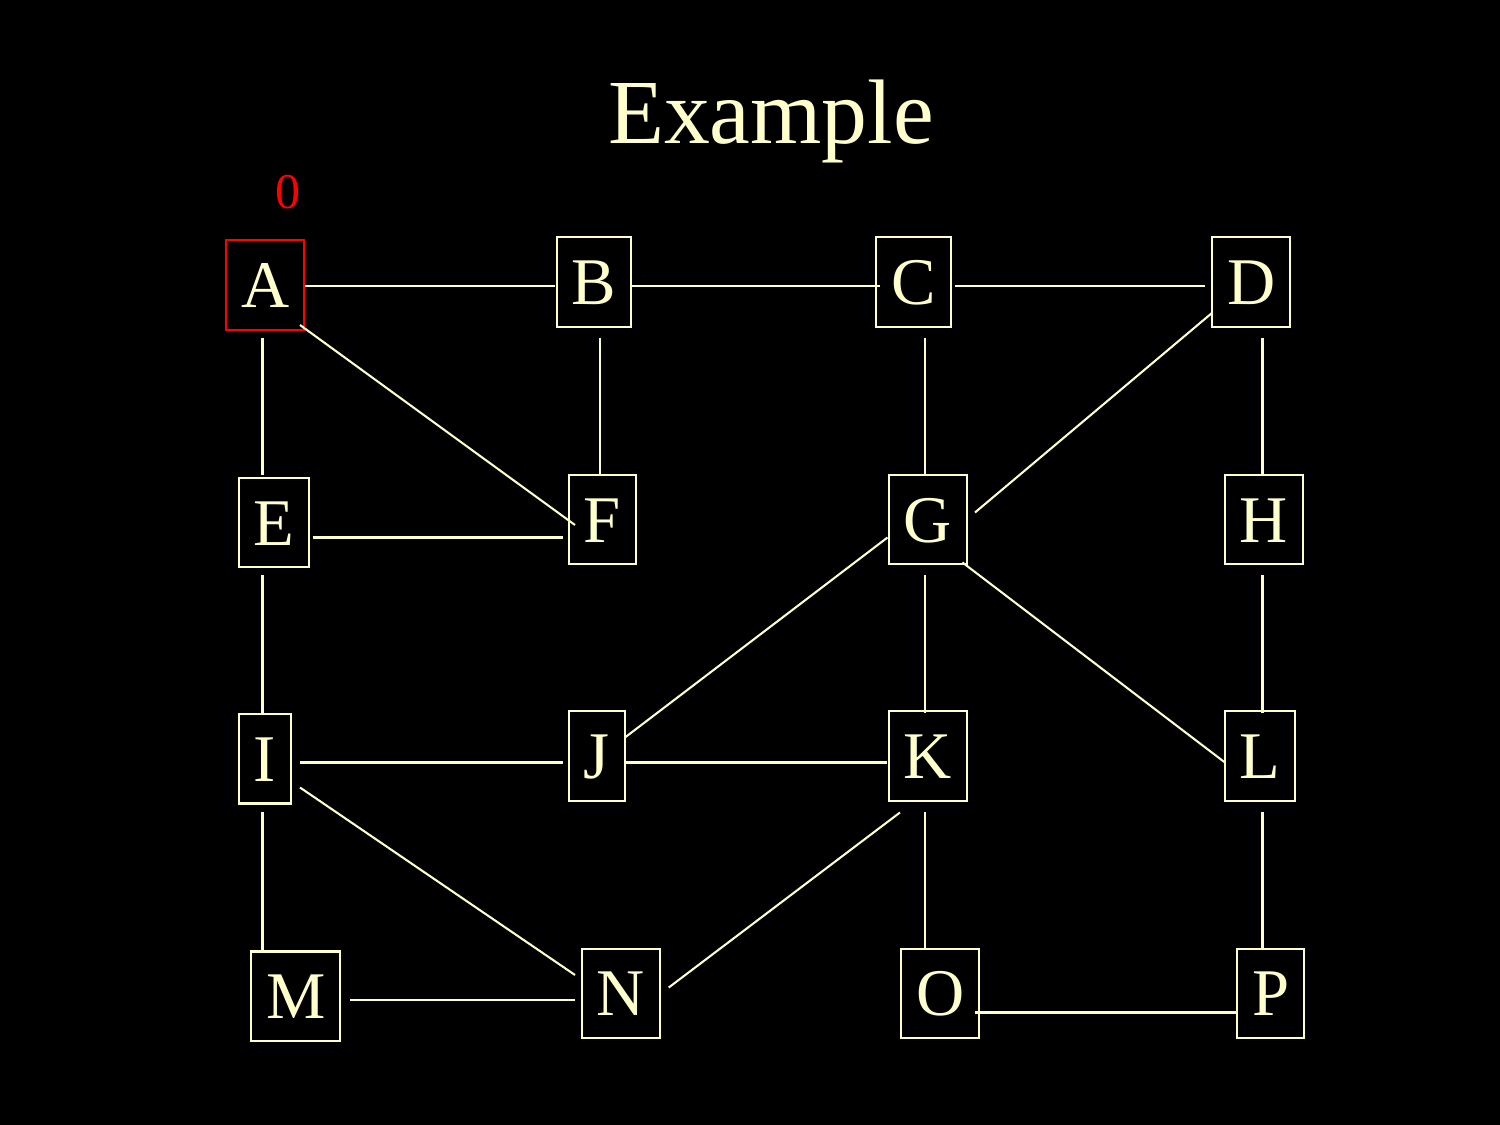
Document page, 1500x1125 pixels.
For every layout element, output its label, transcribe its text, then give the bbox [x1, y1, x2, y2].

text_box D [1212, 237, 1291, 327]
text_box G [888, 474, 967, 565]
text_box F [569, 474, 636, 565]
text_box A [226, 240, 305, 330]
text_box L [1224, 711, 1296, 801]
text_box P [1237, 948, 1305, 1039]
text_box B [556, 237, 632, 327]
text_box N [581, 948, 660, 1039]
text_box 0 [260, 156, 315, 228]
title Example [42, 37, 1500, 188]
text_box H [1224, 474, 1303, 565]
text_box K [888, 711, 967, 801]
text_box E [238, 477, 310, 568]
text_box M [251, 951, 341, 1042]
text_box C [876, 237, 951, 327]
text_box J [569, 711, 625, 801]
text_box I [238, 713, 291, 804]
text_box O [901, 948, 980, 1039]
